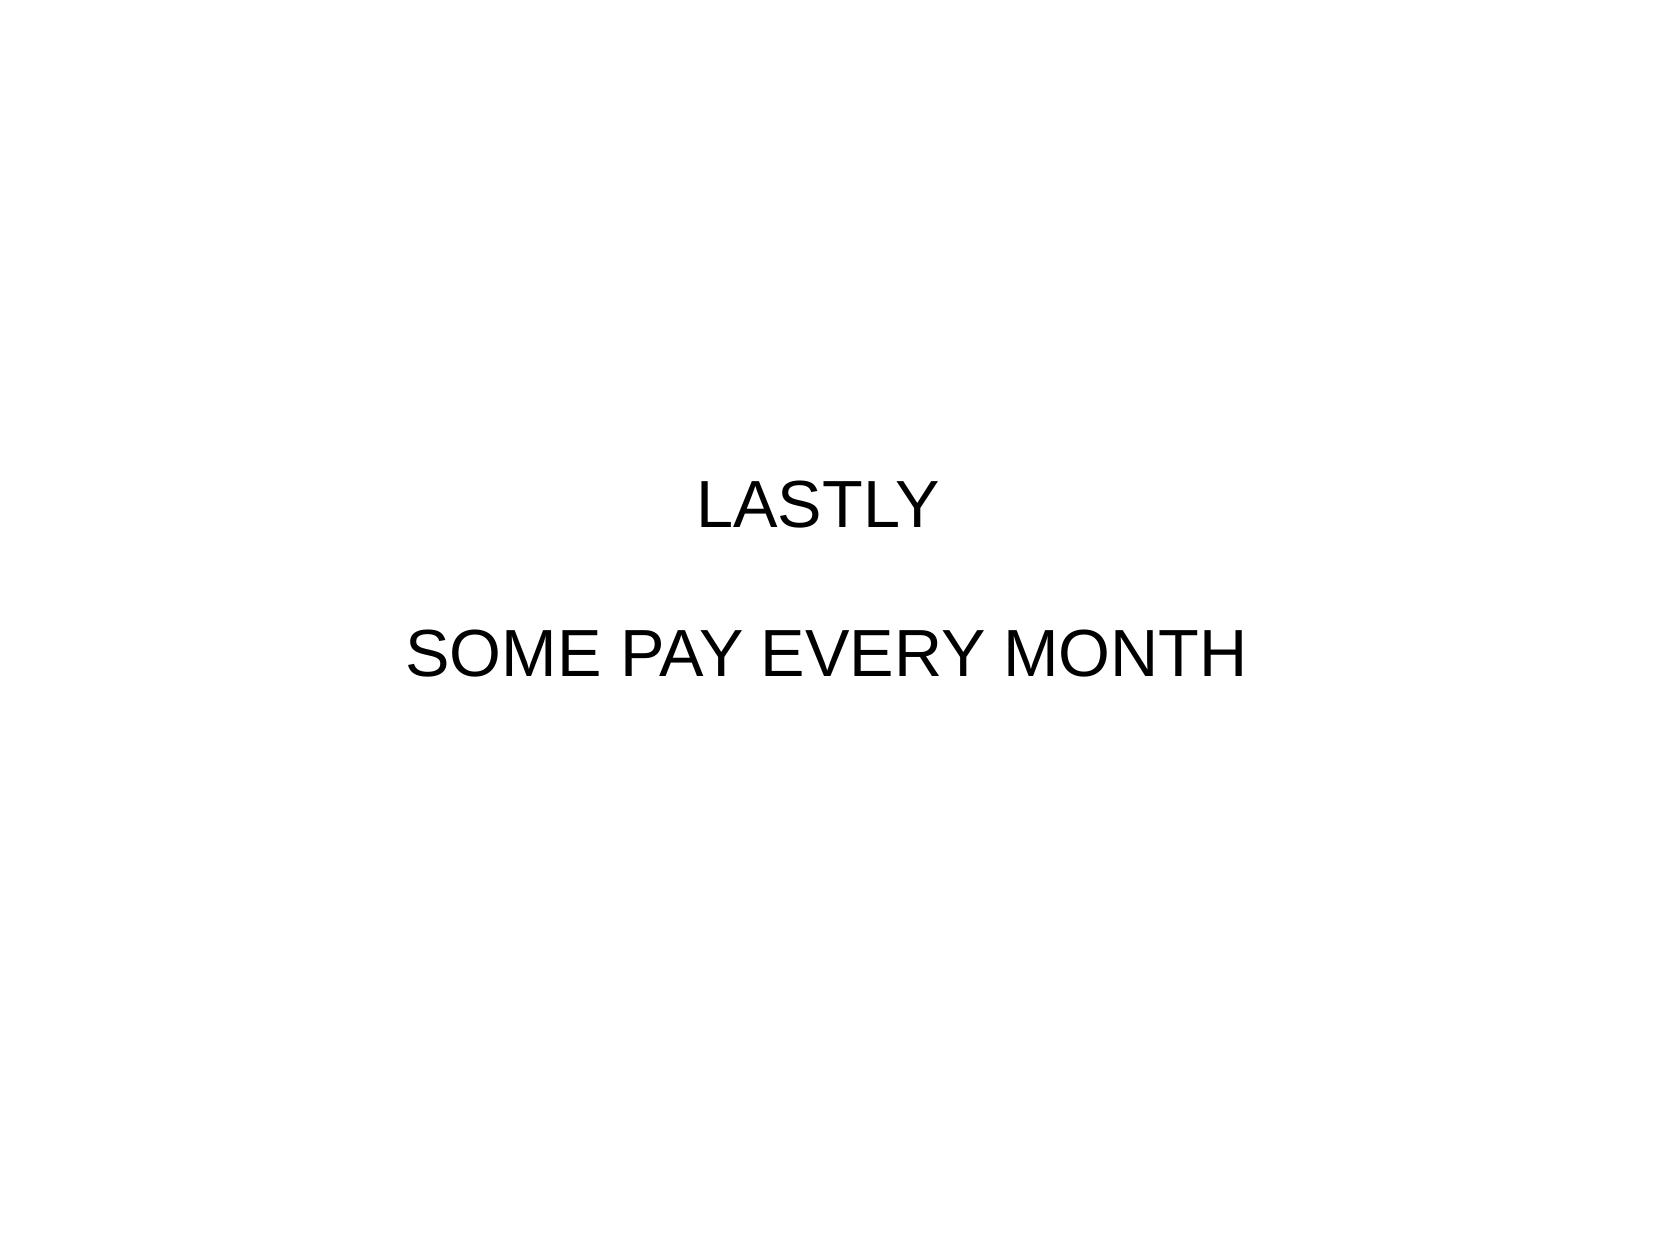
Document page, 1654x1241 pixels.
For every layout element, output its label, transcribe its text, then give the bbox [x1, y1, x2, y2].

subtitle LASTLY SOME PAY EVERY MONTH [82, 49, 1571, 1109]
